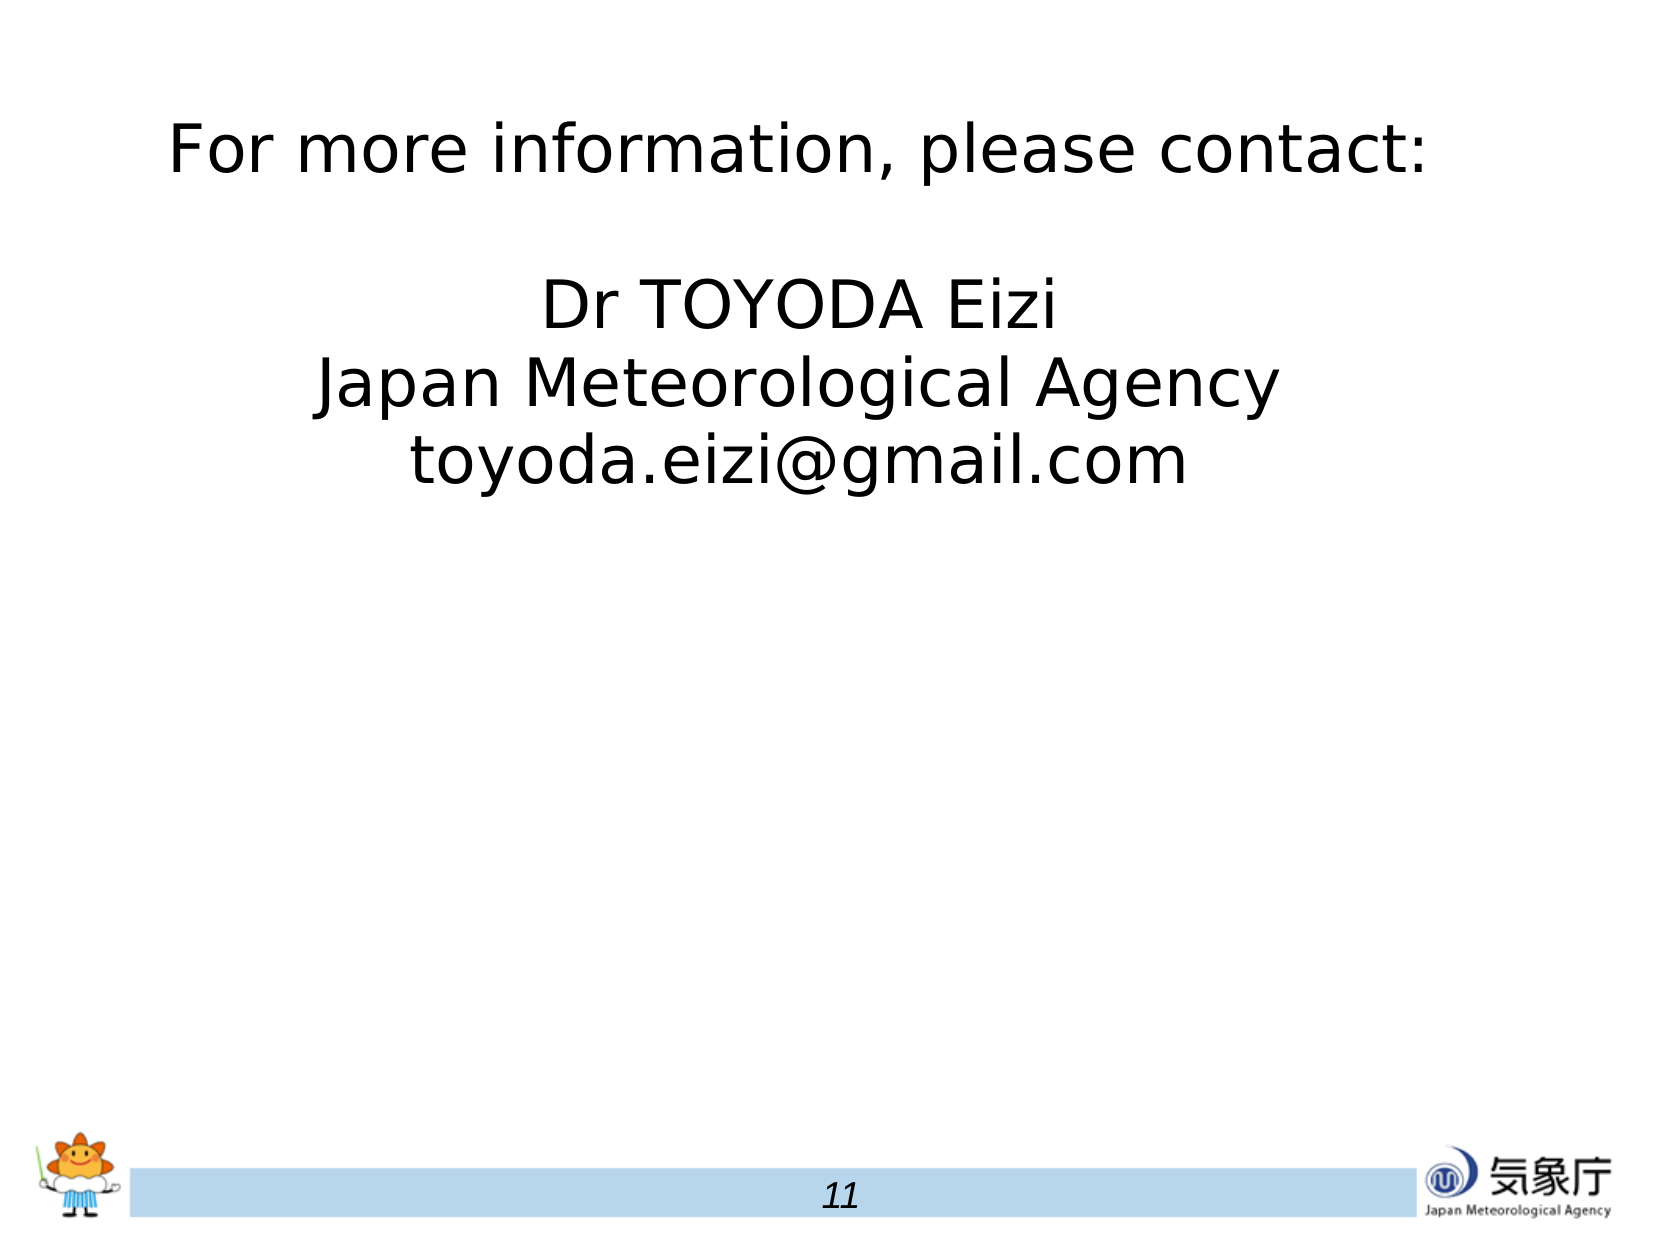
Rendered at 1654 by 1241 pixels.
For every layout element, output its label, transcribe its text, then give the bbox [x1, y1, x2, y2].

subtitle For more information, please contact: Dr TOYODA Eizi Japan Meteorological Agency toyoda.eizi@gmail.com [93, 66, 1506, 1115]
picture [24, 1121, 1625, 1230]
